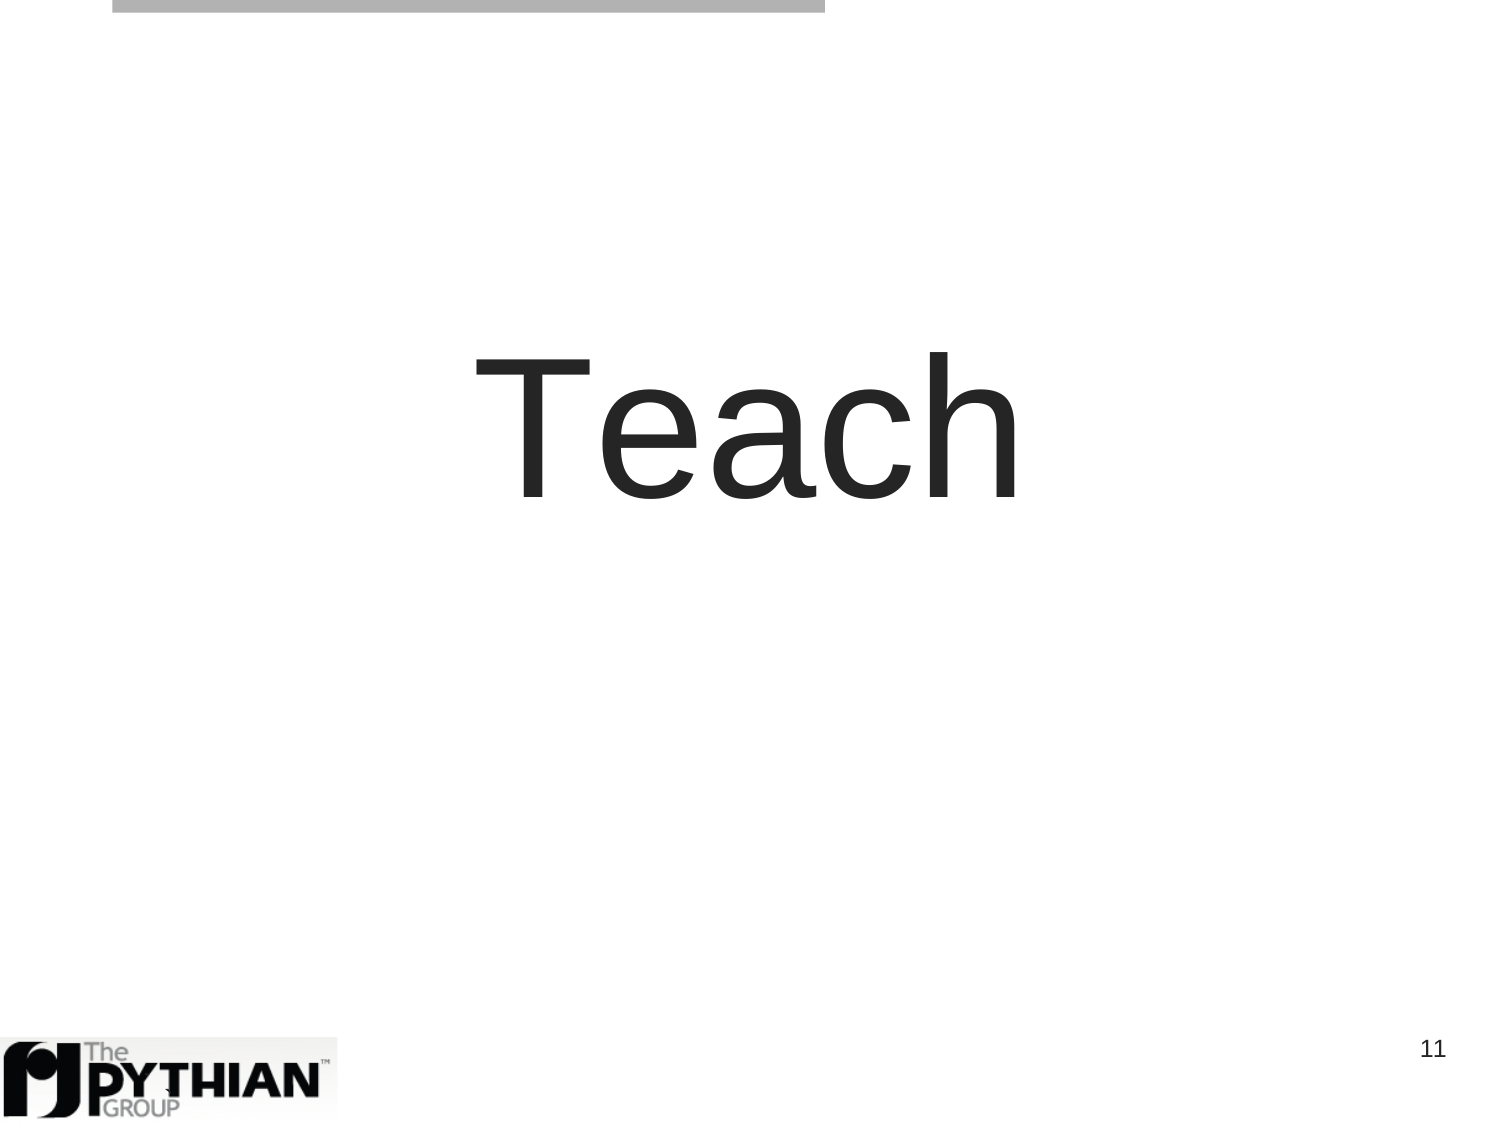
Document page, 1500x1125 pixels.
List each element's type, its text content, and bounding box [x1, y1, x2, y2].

text_box Teach [0, 0, 1500, 1125]
